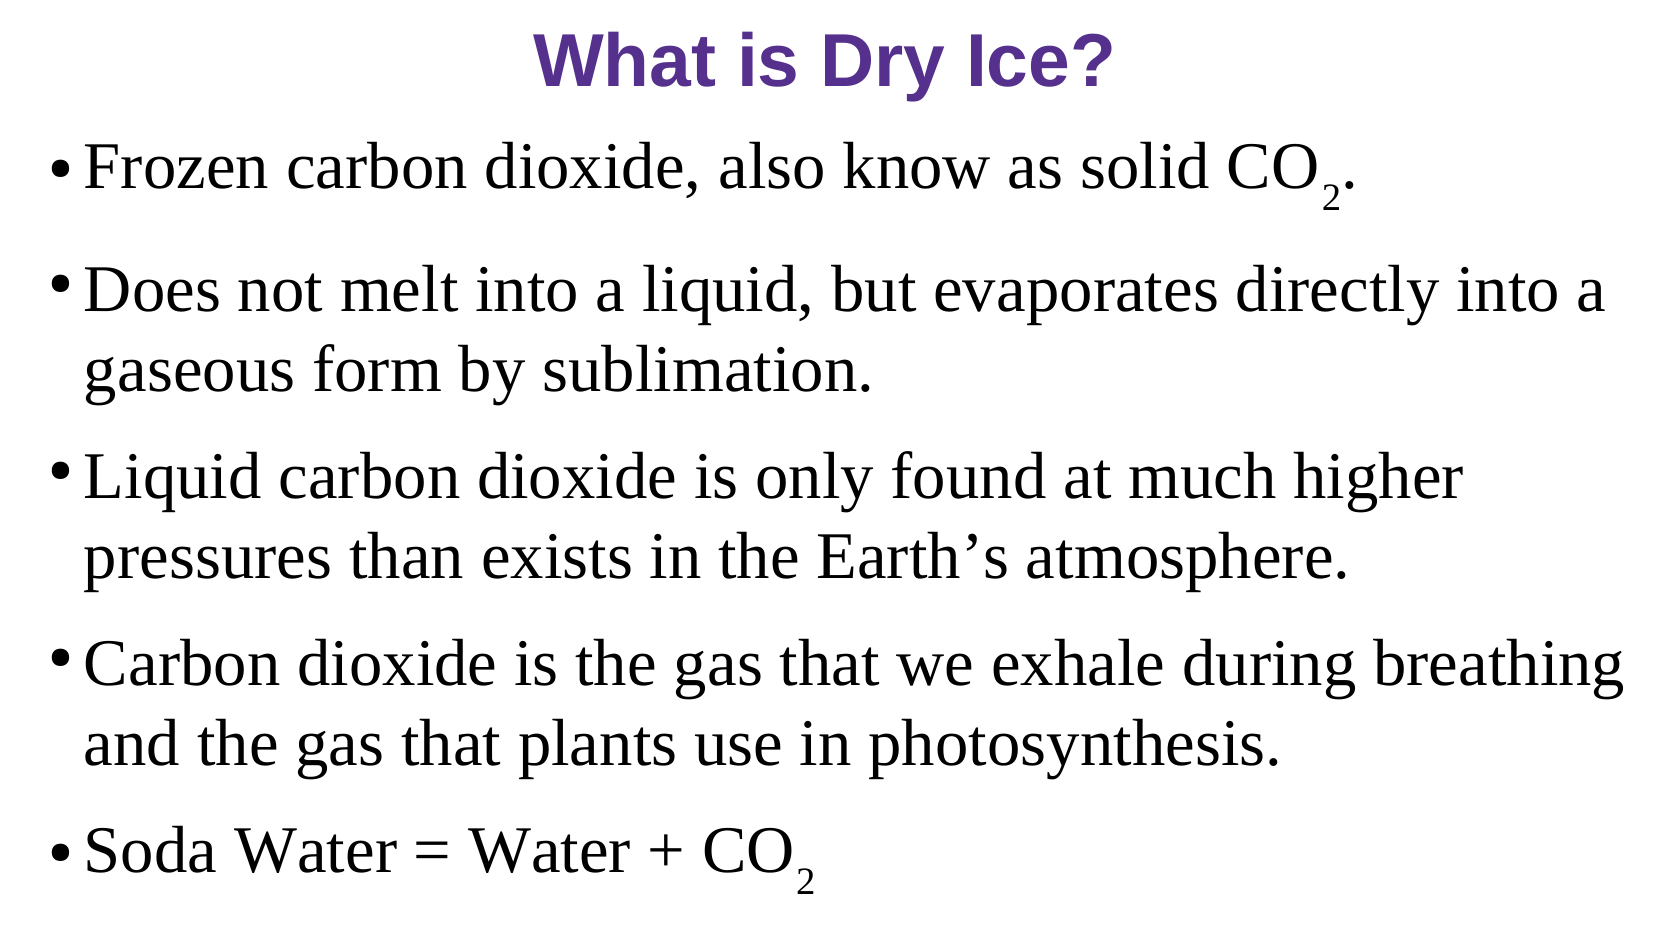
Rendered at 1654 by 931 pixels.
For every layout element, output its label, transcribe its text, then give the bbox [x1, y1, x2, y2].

title What is Dry Ice? [0, 5, 1654, 107]
text_box Frozen carbon dioxide, also know as solid CO2. Does not melt into a liquid, but evaporates directly into a gaseous form by sublimation. Liquid carbon dioxide is only found at much higher pressures than exists in the Earth’s atmosphere. Carbon dioxide is the gas that we exhale during breathing and the gas that plants use in photosynthesis. Soda Water = Water + CO2 [7, 114, 1654, 910]
